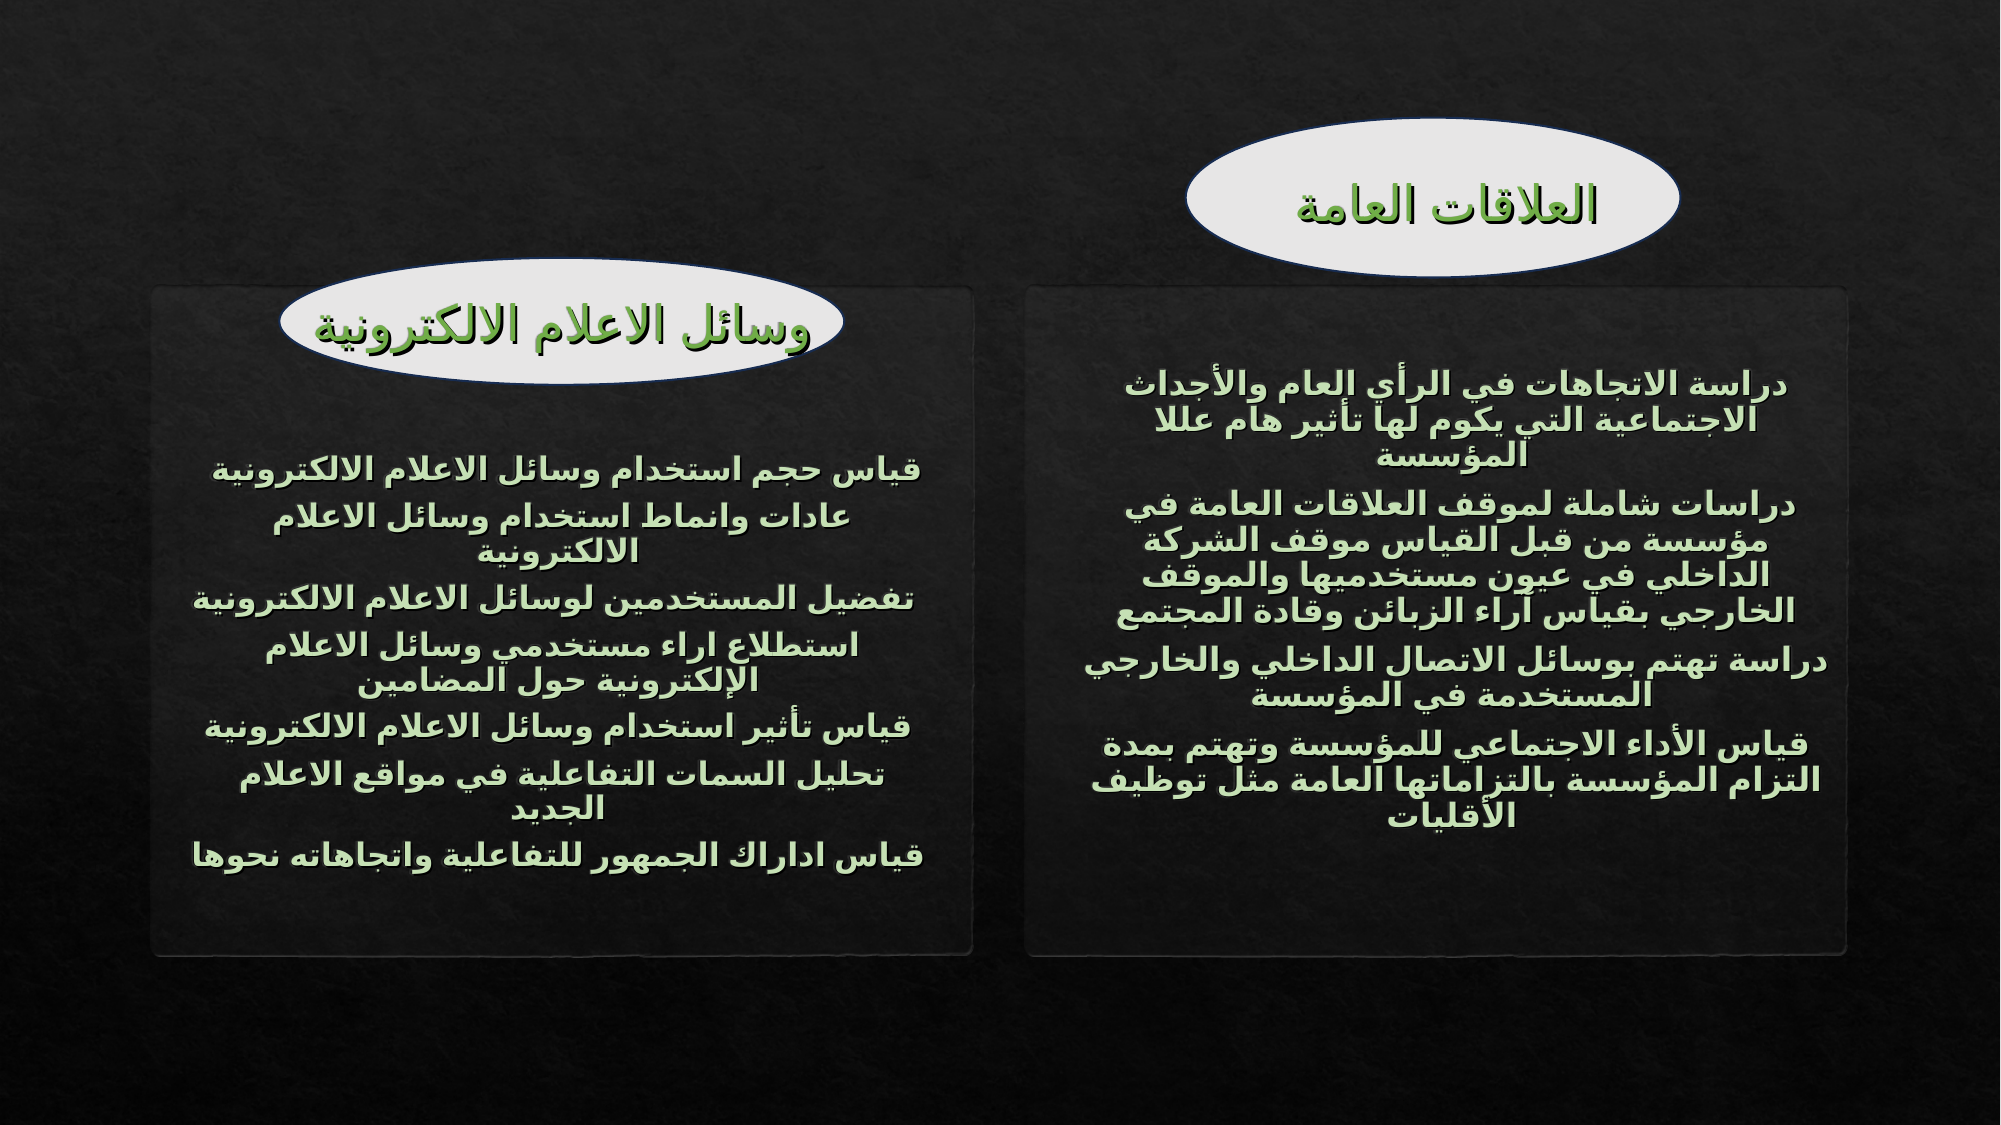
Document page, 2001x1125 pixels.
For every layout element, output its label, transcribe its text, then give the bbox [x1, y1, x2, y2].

list العلاقات العامة [1054, 125, 1839, 240]
text_box [1328, 117, 1538, 125]
text_box [1223, 240, 1643, 278]
text_box [334, 359, 790, 385]
list قياس حجم استخدام وسائل الاعلام الالكترونية عادات وانماط استخدام وسائل الاعلام الالكترونية تفضيل المستخدمين لوسائل الاعلام الالكترونية استطلاع اراء مستخدمي وسائل الاعلام الإلكترونية حول المضامين قياس تأثير استخدام وسائل الاعلام الالكترونية تحليل السمات التفاعلية في مواقع الاعلام الجديد قياس اداراك الجمهور للتفاعلية واتجاهاته نحوها [171, 443, 954, 943]
list دراسة الاتجاهات في الرأي العام والأجداث الاجتماعية التي يكوم لها تأثير هام عللا المؤسسة دراسات شاملة لموقف العلاقات العامة في مؤسسة من قبل القياس موقف الشركة الداخلي في عيون مستخدميها والموقف الخارجي بقياس آراء الزبائن وقادة المجتمع دراسة تهتم بوسائل الاتصال الداخلي والخارجي المستخدمة في المؤسسة قياس الأداء الاجتماعي للمؤسسة وتهتم بمدة التزام المؤسسة بالتزاماتها العامة مثل توظيف الأقليات [1060, 358, 1853, 943]
list وسائل الاعلام الالكترونية [171, 245, 954, 359]
